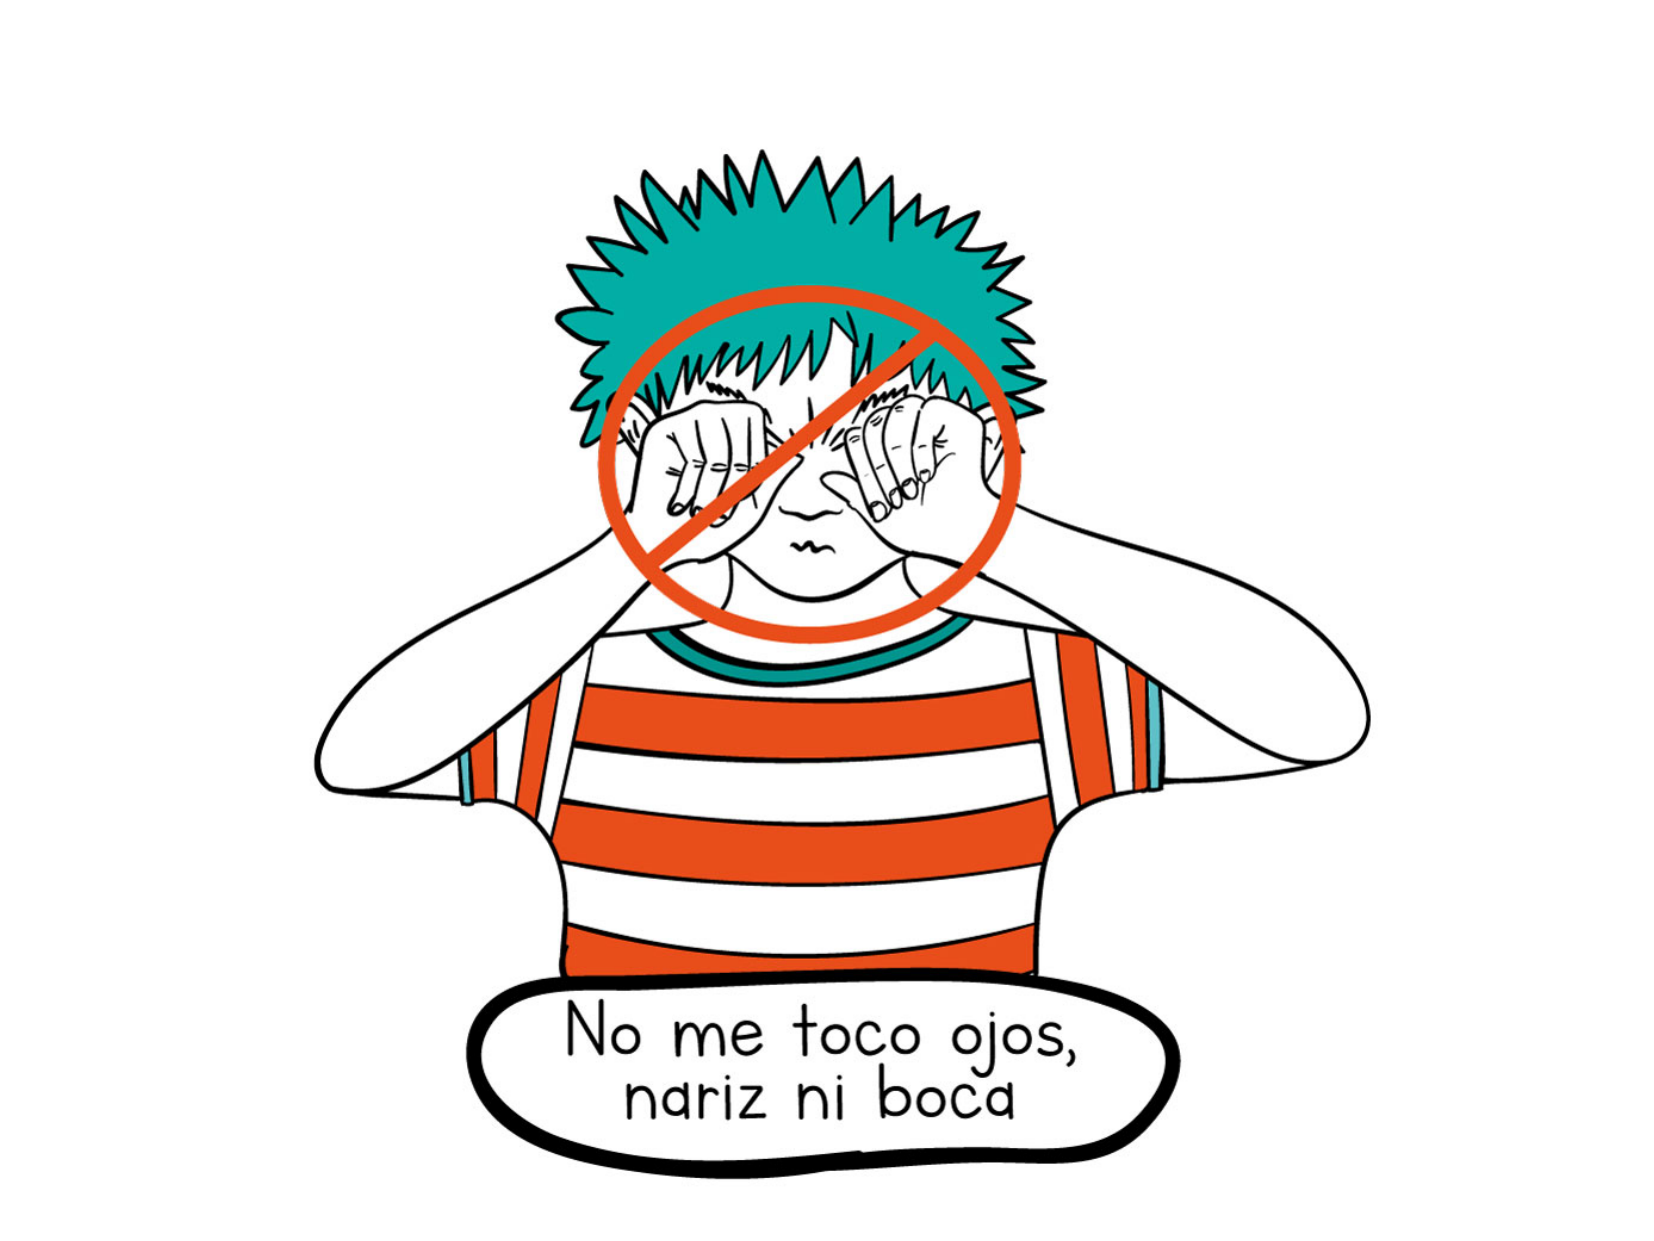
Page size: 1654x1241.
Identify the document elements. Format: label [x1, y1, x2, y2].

picture [224, 23, 1416, 1215]
